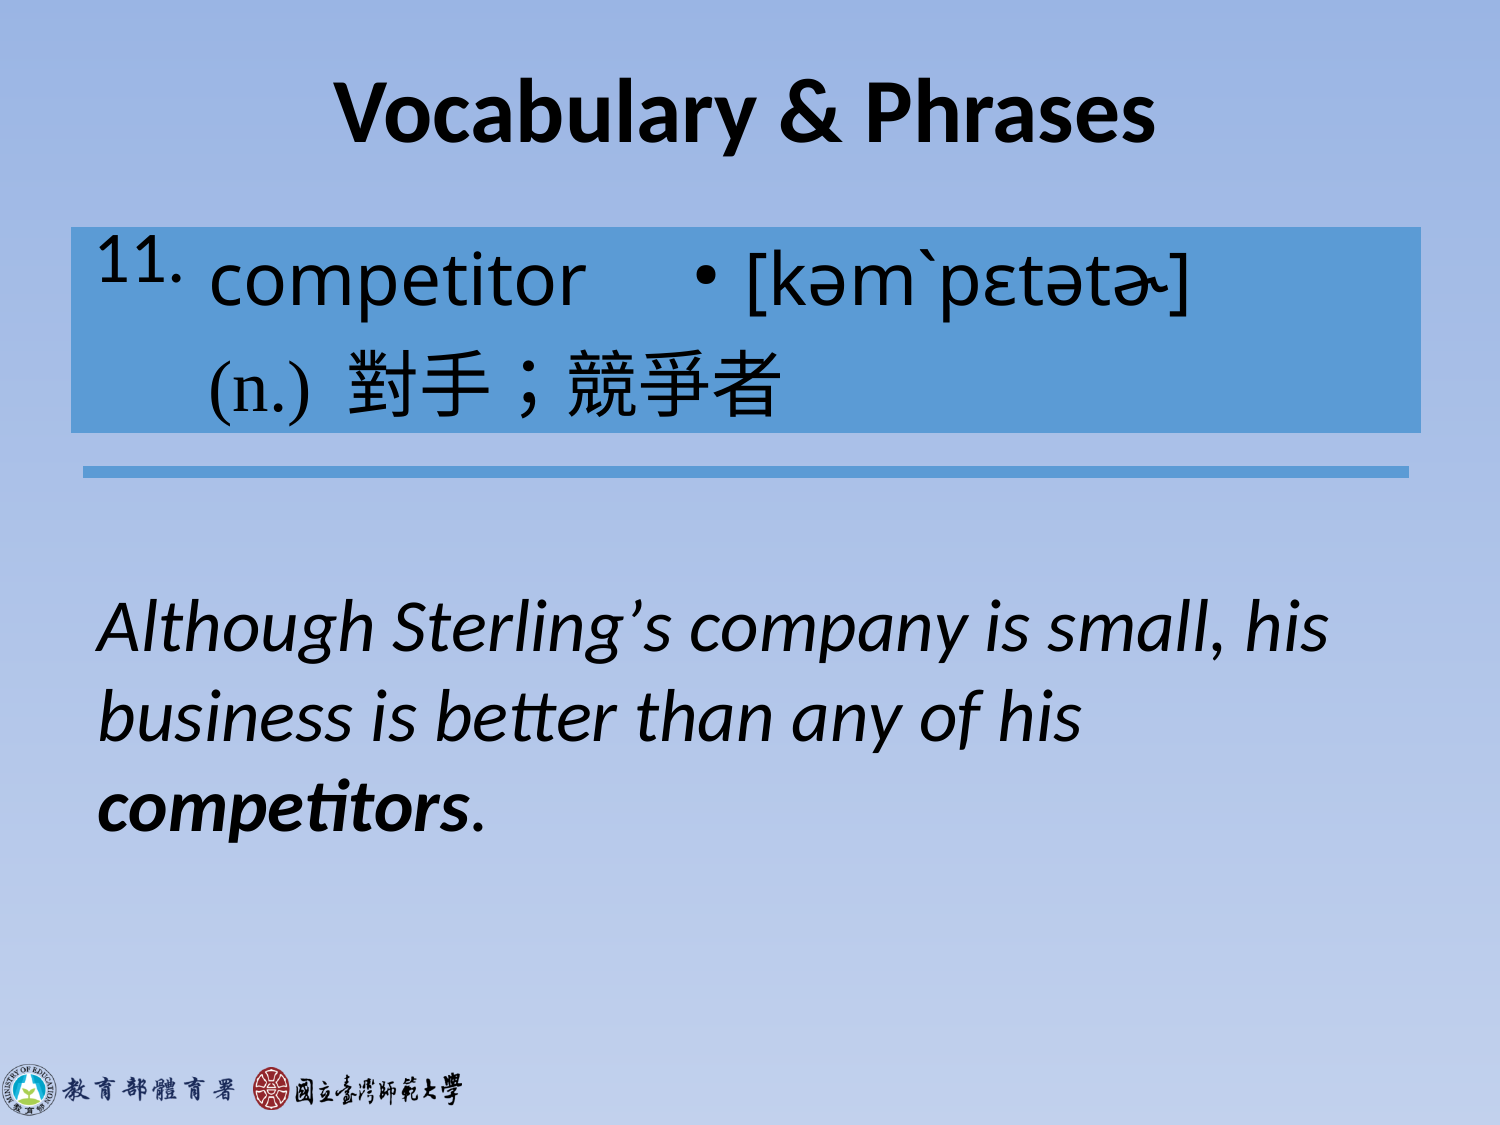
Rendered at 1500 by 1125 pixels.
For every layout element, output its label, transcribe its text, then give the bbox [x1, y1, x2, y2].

text_box Although Sterling’s company is small, his business is better than any of his competitors. [82, 568, 1433, 857]
table_header [kəmˋpɛtətɚ] [693, 227, 1421, 327]
table_header 11. [71, 227, 209, 327]
table_cell [71, 327, 209, 433]
title Vocabulary & Phrases [70, 11, 1421, 200]
text_box [83, 466, 1409, 478]
table_cell (n.) 對手；競爭者 [209, 327, 1421, 433]
table_header competitor [209, 227, 693, 327]
